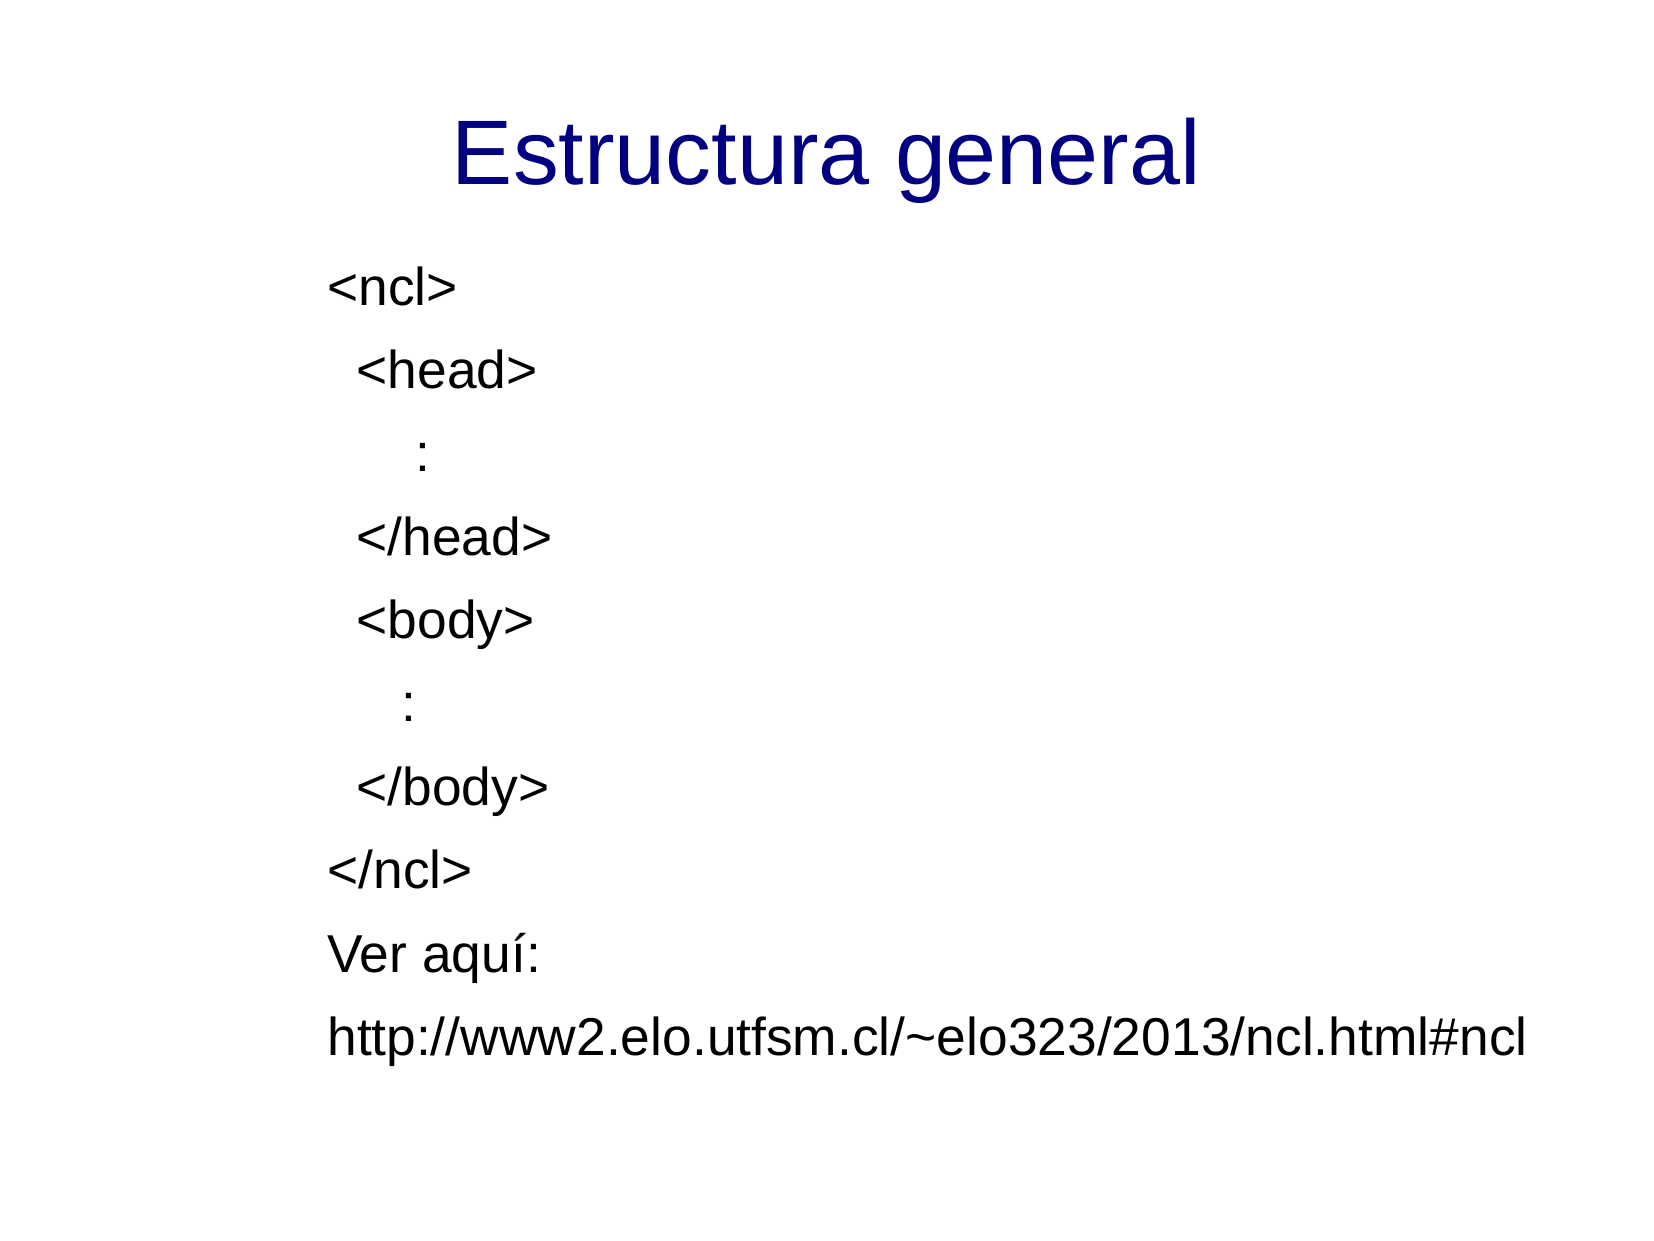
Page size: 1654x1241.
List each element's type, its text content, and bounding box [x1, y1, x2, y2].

list <ncl> <head> : </head> <body> : </body> </ncl> Ver aquí: http://www2.elo.utfsm.cl/~elo323/2013/ncl.html#ncl [327, 256, 1538, 1122]
title Estructura general [82, 49, 1571, 257]
